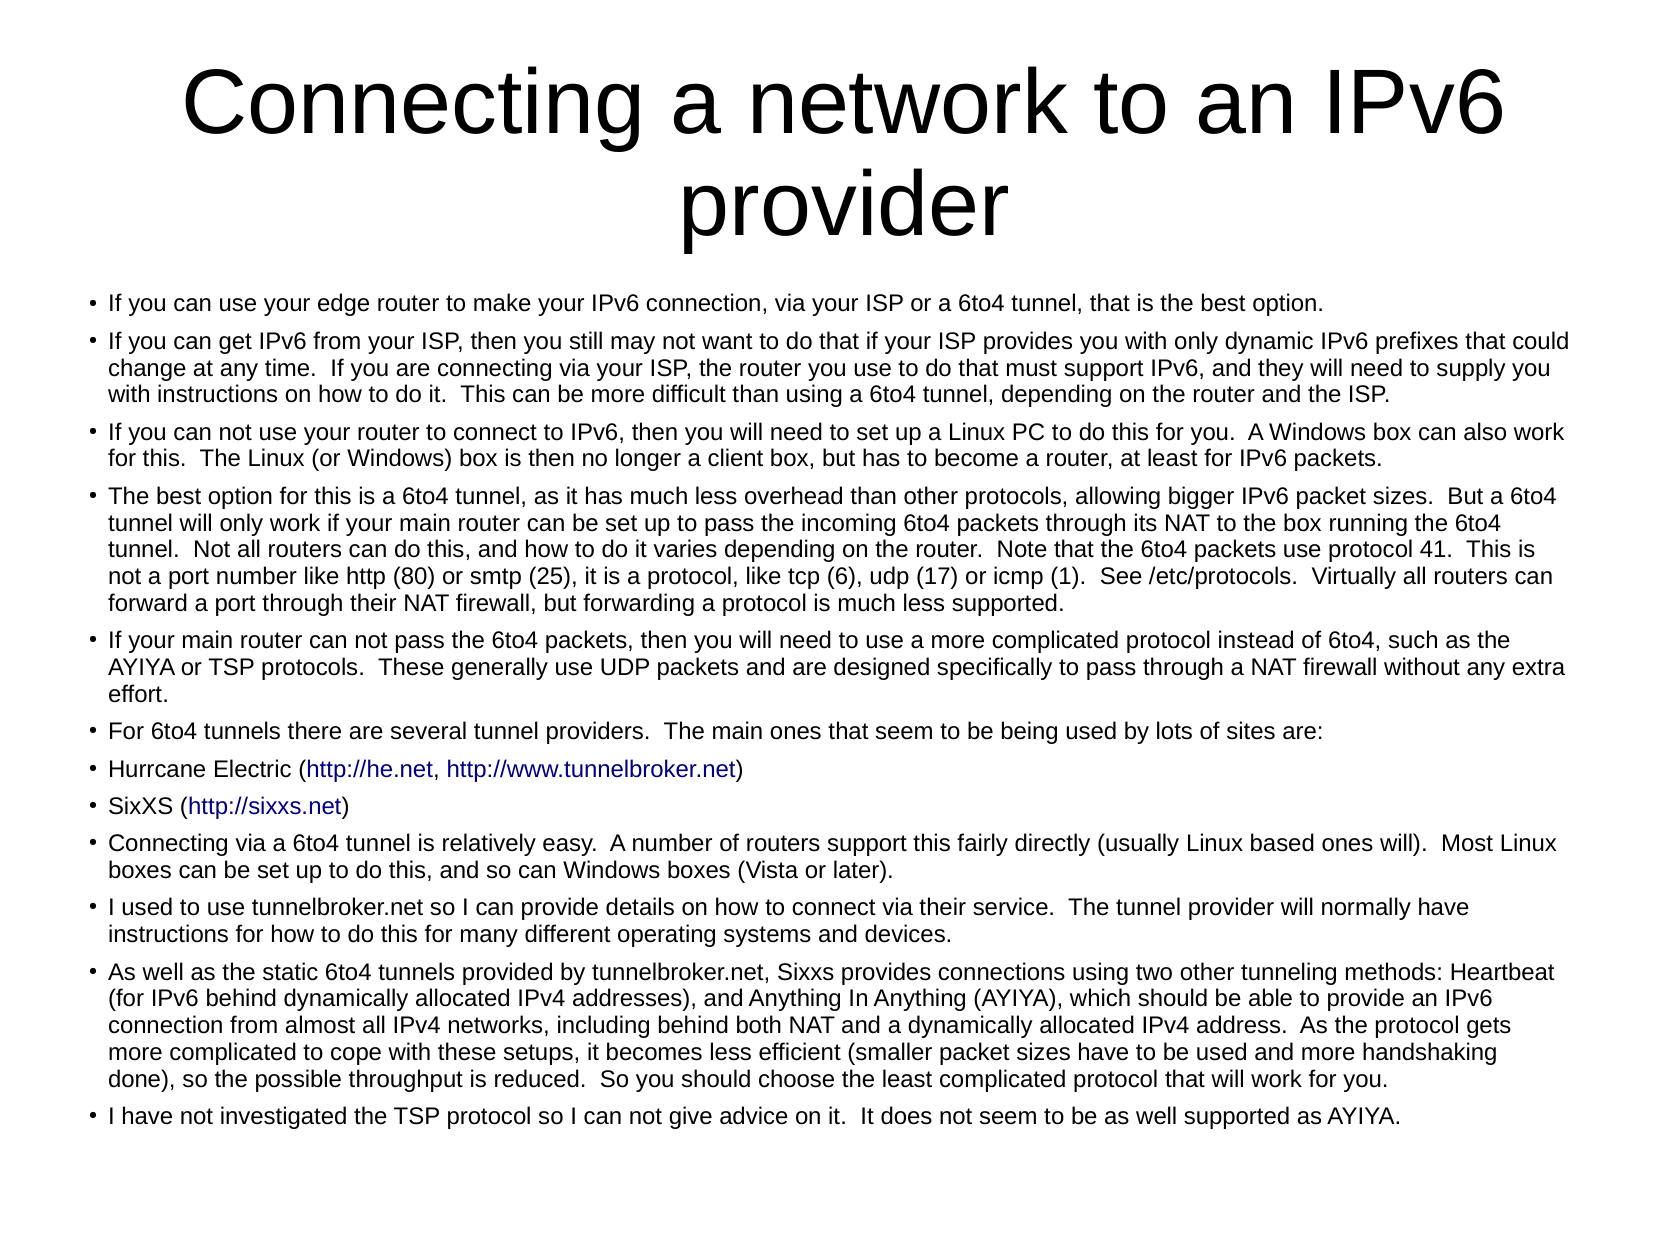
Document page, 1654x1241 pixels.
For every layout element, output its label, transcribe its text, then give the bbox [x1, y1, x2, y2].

list If you can use your edge router to make your IPv6 connection, via your ISP or a 6to4 tunnel, that is the best option. If you can get IPv6 from your ISP, then you still may not want to do that if your ISP provides you with only dynamic IPv6 prefixes that could change at any time. If you are connecting via your ISP, the router you use to do that must support IPv6, and they will need to supply you with instructions on how to do it. This can be more difficult than using a 6to4 tunnel, depending on the router and the ISP. If you can not use your router to connect to IPv6, then you will need to set up a Linux PC to do this for you. A Windows box can also work for this. The Linux (or Windows) box is then no longer a client box, but has to become a router, at least for IPv6 packets. The best option for this is a 6to4 tunnel, as it has much less overhead than other protocols, allowing bigger IPv6 packet sizes. But a 6to4 tunnel will only work if your main router can be set up to pass the incoming 6to4 packets through its NAT to the box running the 6to4 tunnel. Not all routers can do this, and how to do it varies depending on the router. Note that the 6to4 packets use protocol 41. This is not a port number like http (80) or smtp (25), it is a protocol, like tcp (6), udp (17) or icmp (1). See /etc/protocols. Virtually all routers can forward a port through their NAT firewall, but forwarding a protocol is much less supported. If your main router can not pass the 6to4 packets, then you will need to use a more complicated protocol instead of 6to4, such as the AYIYA or TSP protocols. These generally use UDP packets and are designed specifically to pass through a NAT firewall without any extra effort. For 6to4 tunnels there are several tunnel providers. The main ones that seem to be being used by lots of sites are: Hurrcane Electric (http://he.net, http://www.tunnelbroker.net) SixXS (http://sixxs.net) Connecting via a 6to4 tunnel is relatively easy. A number of routers support this fairly directly (usually Linux based ones will). Most Linux boxes can be set up to do this, and so can Windows boxes (Vista or later). I used to use tunnelbroker.net so I can provide details on how to connect via their service. The tunnel provider will normally have instructions for how to do this for many different operating systems and devices. As well as the static 6to4 tunnels provided by tunnelbroker.net, Sixxs provides connections using two other tunneling methods: Heartbeat (for IPv6 behind dynamically allocated IPv4 addresses), and Anything In Anything (AYIYA), which should be able to provide an IPv6 connection from almost all IPv4 networks, including behind both NAT and a dynamically allocated IPv4 address. As the protocol gets more complicated to cope with these setups, it becomes less efficient (smaller packet sizes have to be used and more handshaking done), so the possible throughput is reduced. So you should choose the least complicated protocol that will work for you. I have not investigated the TSP protocol so I can not give advice on it. It does not seem to be as well supported as AYIYA. [82, 290, 1571, 1182]
title Connecting a network to an IPv6 provider [82, 49, 1571, 257]
